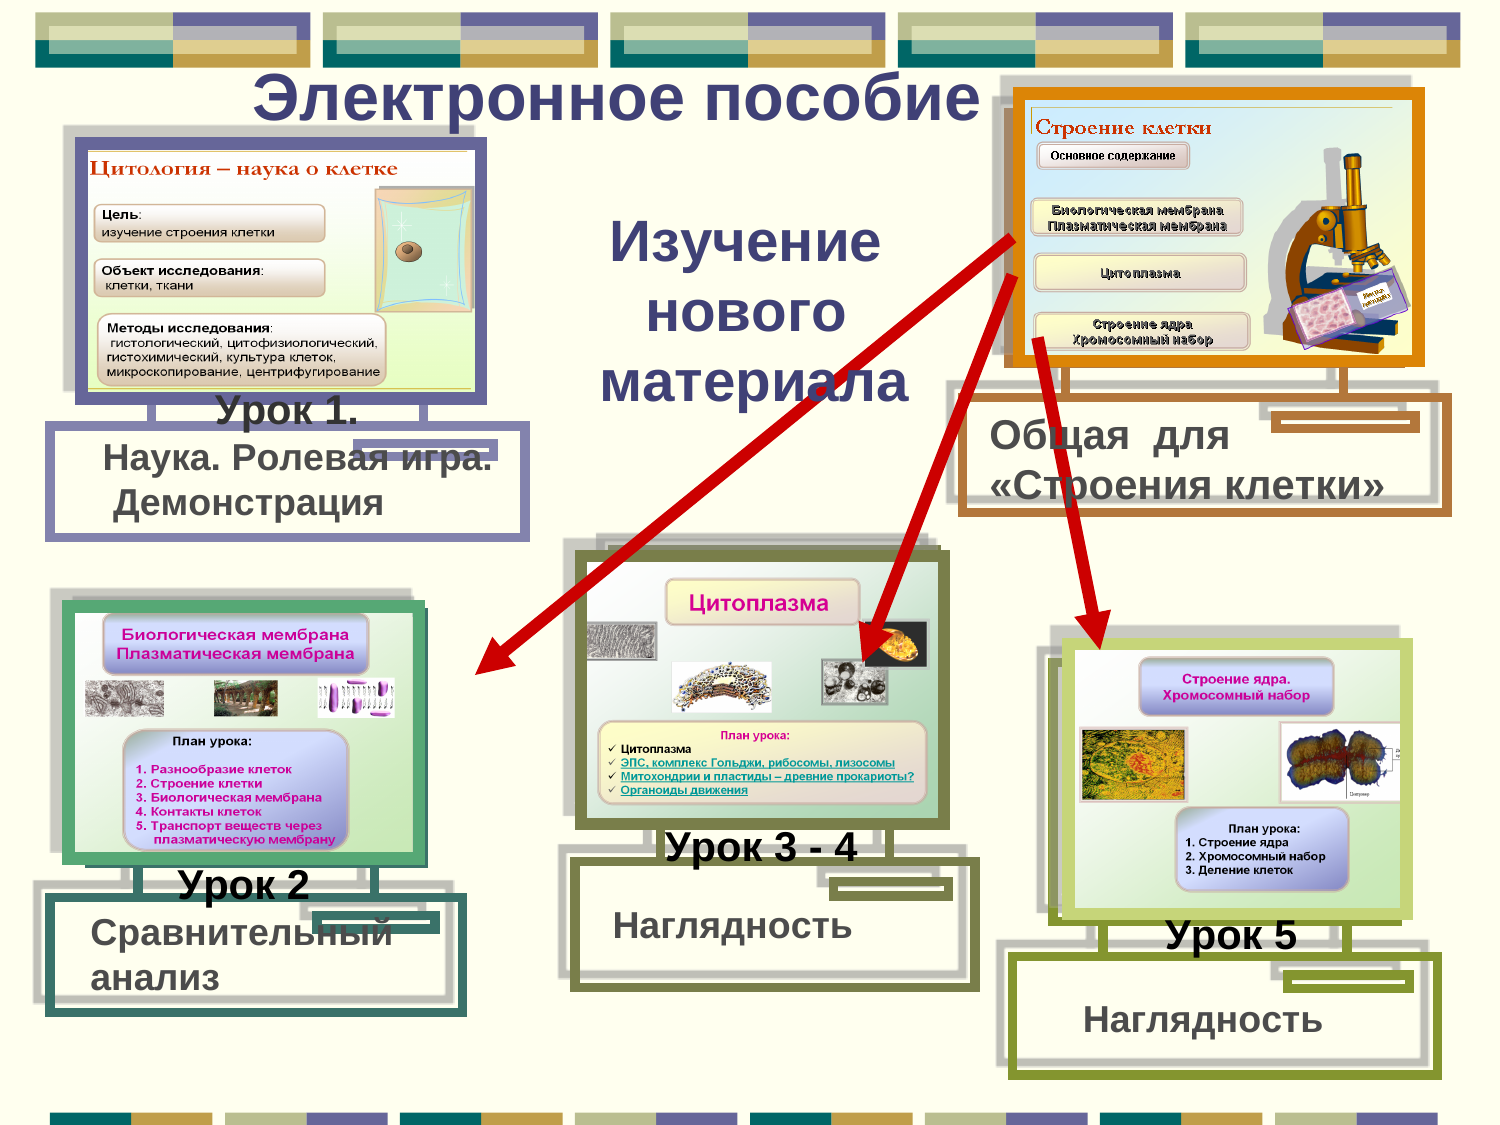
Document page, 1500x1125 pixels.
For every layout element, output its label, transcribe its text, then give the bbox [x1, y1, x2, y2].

picture [75, 612, 413, 853]
text_box Урок 5 [1150, 900, 1325, 966]
text_box Изучение нового материала [584, 195, 925, 422]
picture [1074, 650, 1401, 908]
picture [587, 562, 938, 818]
text_box Урок 1. [200, 375, 375, 441]
text_box Общая для «Строения клетки» [974, 399, 1401, 516]
text_box Электронное пособие [237, 49, 1088, 138]
text_box Наука. Ролевая игра. Демонстрация [87, 424, 519, 531]
text_box Урок 2 [212, 881, 221, 895]
text_box Сравнительный анализ [75, 899, 419, 1006]
picture [1025, 99, 1413, 355]
text_box Урок 2 [236, 881, 246, 895]
text_box Урок 2 [162, 849, 337, 899]
text_box Наглядность [597, 893, 879, 954]
picture [587, 562, 602, 574]
text_box Урок 3 - 4 [650, 812, 873, 878]
picture [87, 149, 475, 393]
text_box Наглядность [1068, 987, 1349, 1048]
